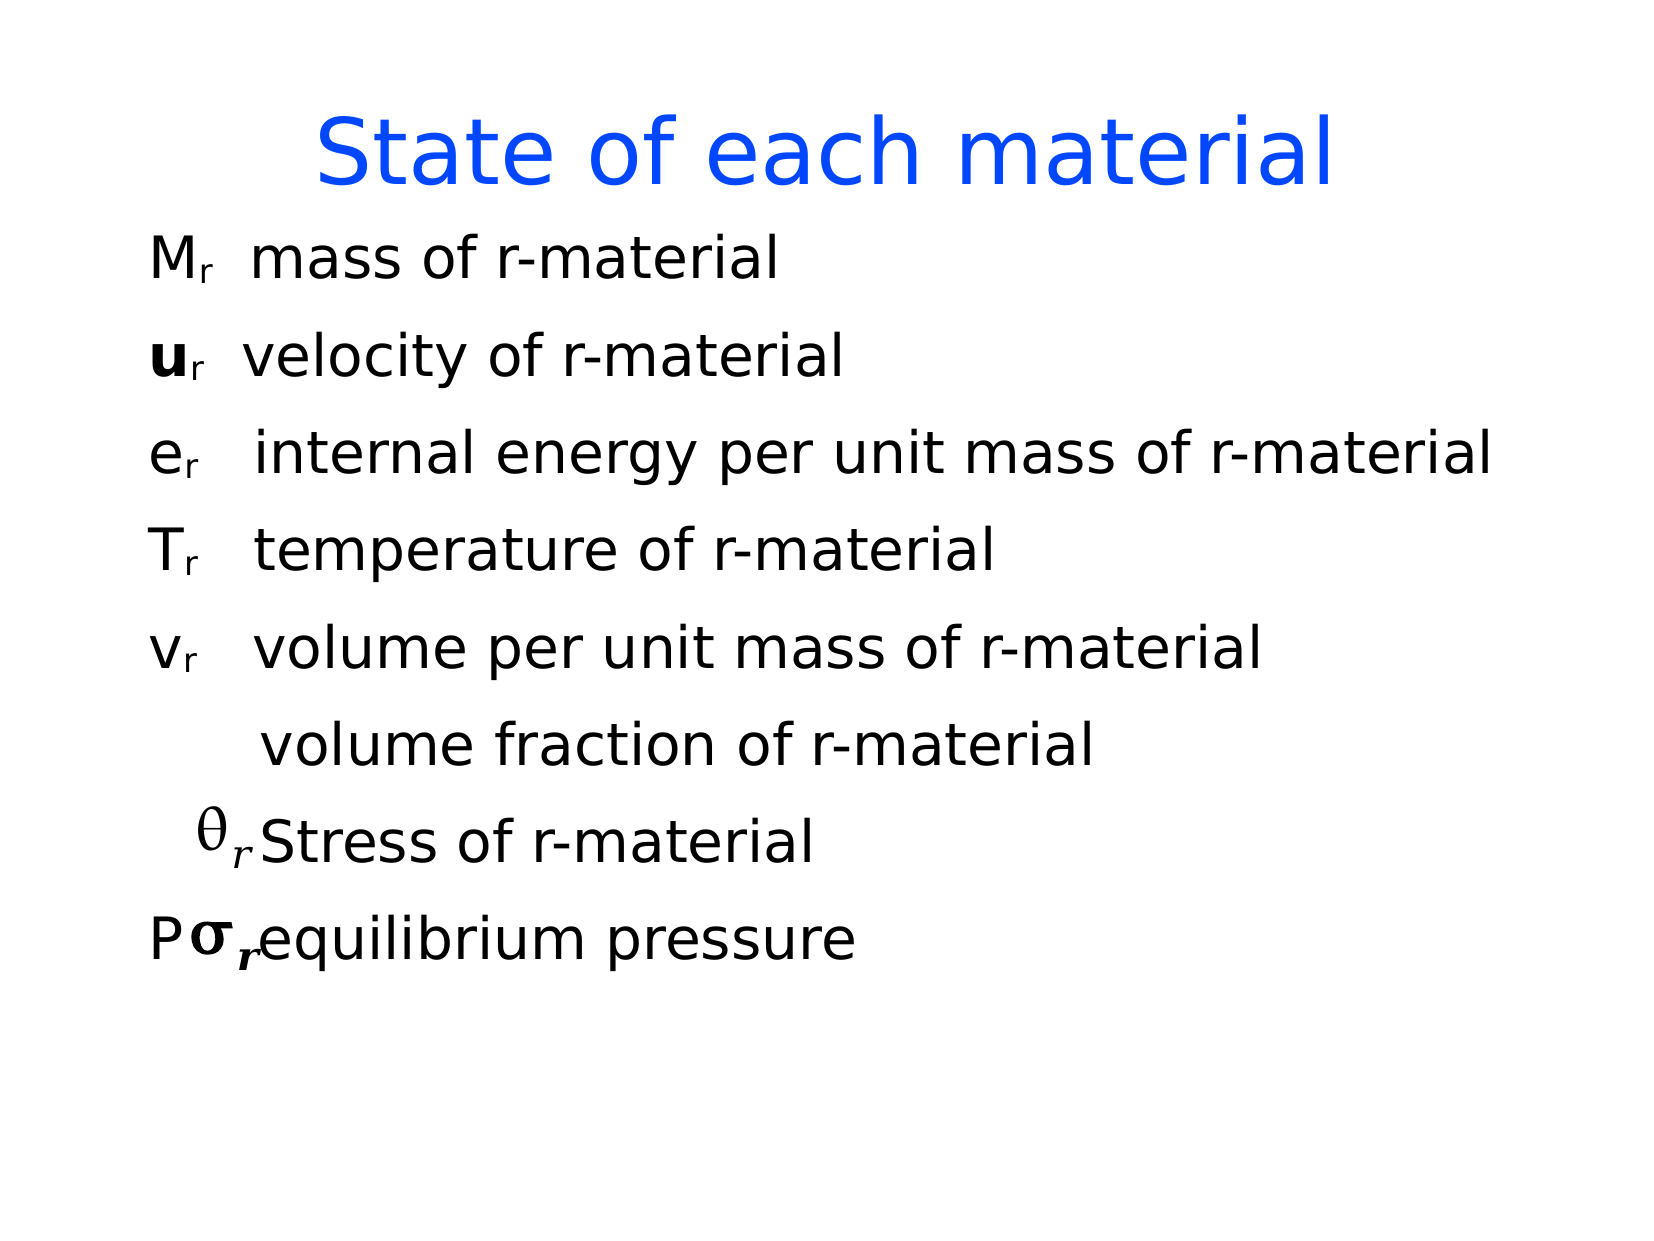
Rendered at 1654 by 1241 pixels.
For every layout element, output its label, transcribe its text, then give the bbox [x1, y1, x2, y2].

chart [187, 797, 256, 878]
chart [181, 900, 263, 980]
list Mr mass of r-material ur velocity of r-material er internal energy per unit mass of r-material Tr temperature of r-material vr volume per unit mass of r-material volume fraction of r-material Stress of r-material P equilibrium pressure [112, 225, 1576, 1241]
title State of each material [82, 56, 1571, 250]
